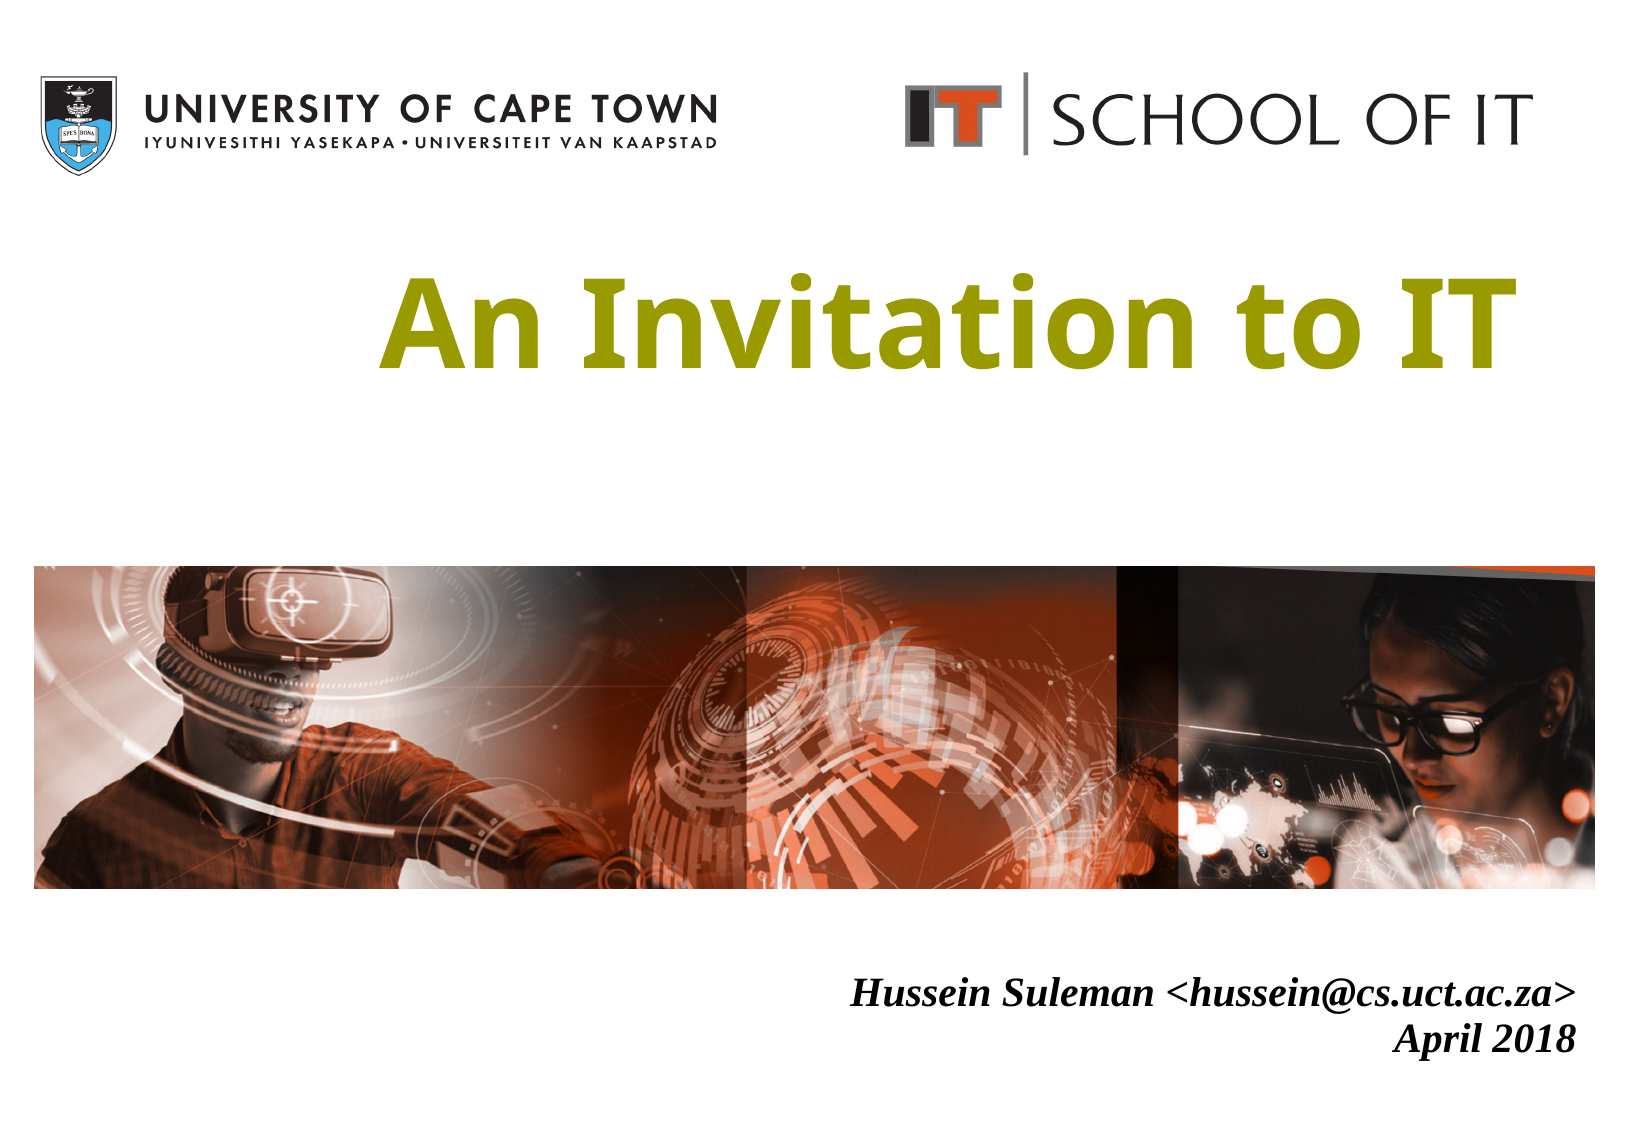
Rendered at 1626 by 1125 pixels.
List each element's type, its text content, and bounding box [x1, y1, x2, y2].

picture [29, 58, 1565, 190]
picture [34, 566, 1595, 889]
title An Invitation to IT [209, 236, 1536, 414]
subtitle Hussein Suleman <hussein@cs.uct.ac.za> April 2018 [708, 969, 1592, 1125]
